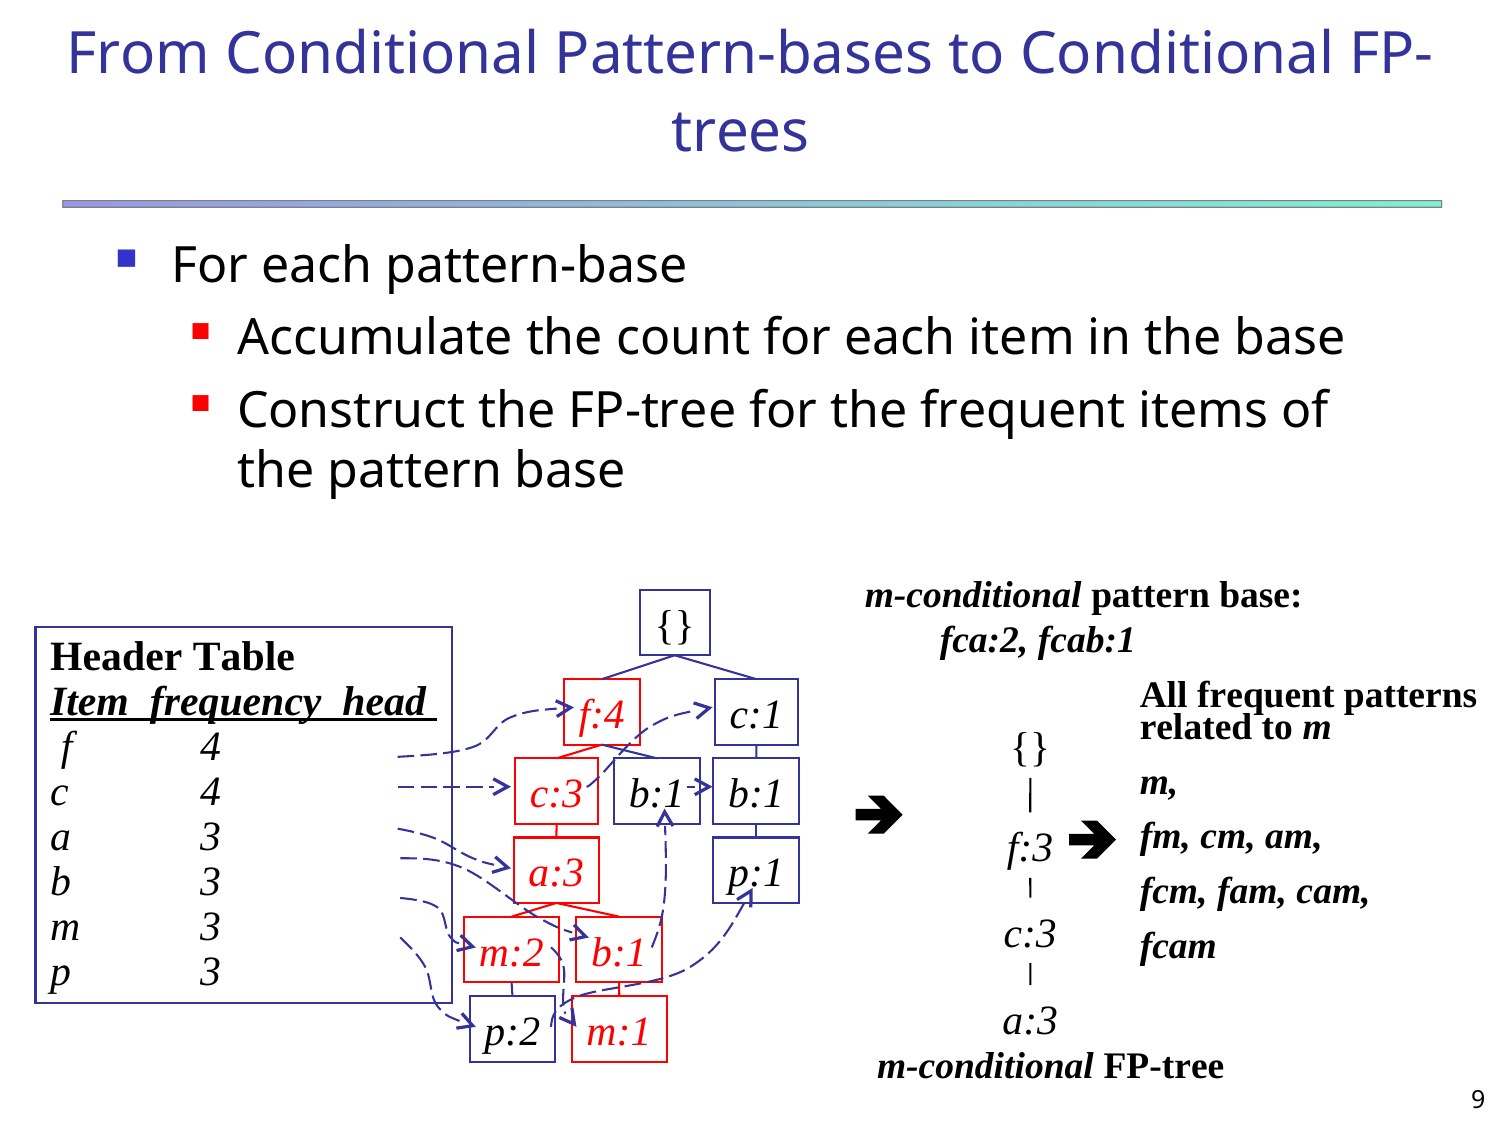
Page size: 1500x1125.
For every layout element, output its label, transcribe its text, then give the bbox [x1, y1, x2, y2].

text_box b:1 [576, 916, 663, 983]
text_box Header Table Item frequency head f 4 c 4 a 3 b 3 m 3 p 3 [35, 627, 452, 1003]
text_box b:1 [614, 758, 700, 824]
text_box p:1 [713, 837, 800, 904]
text_box f:3 [992, 812, 1069, 878]
text_box  [837, 774, 935, 851]
text_box c:3 [515, 758, 599, 824]
text_box m-conditional pattern base: fca:2, fcab:1 [849, 562, 1388, 668]
text_box c:1 [714, 679, 799, 745]
text_box p:2 [469, 996, 556, 1062]
text_box All frequent patterns related to m m, fm, cm, am, fcm, fam, cam, fcam [1125, 674, 1500, 973]
text_box a:3 [513, 837, 600, 904]
text_box f:4 [563, 679, 640, 745]
text_box  [1050, 799, 1131, 876]
text_box a:3 [1007, 1016, 1017, 1033]
text_box c:3 [988, 897, 1073, 964]
title From Conditional Pattern-bases to Conditional FP-trees [0, 8, 1500, 175]
text_box {} [639, 589, 710, 656]
text_box m-conditional FP-tree [862, 1033, 1240, 1094]
text_box m:2 [464, 916, 559, 983]
text_box m:1 [571, 996, 667, 1062]
text_box {} [995, 712, 1066, 778]
text_box b:1 [713, 758, 800, 824]
list For each pattern-base Accumulate the count for each item in the base Construct the FP-tree for the frequent items of the pattern base [100, 224, 1421, 565]
text_box a:3 [987, 985, 1074, 1033]
text_box <number> [1187, 1062, 1500, 1125]
